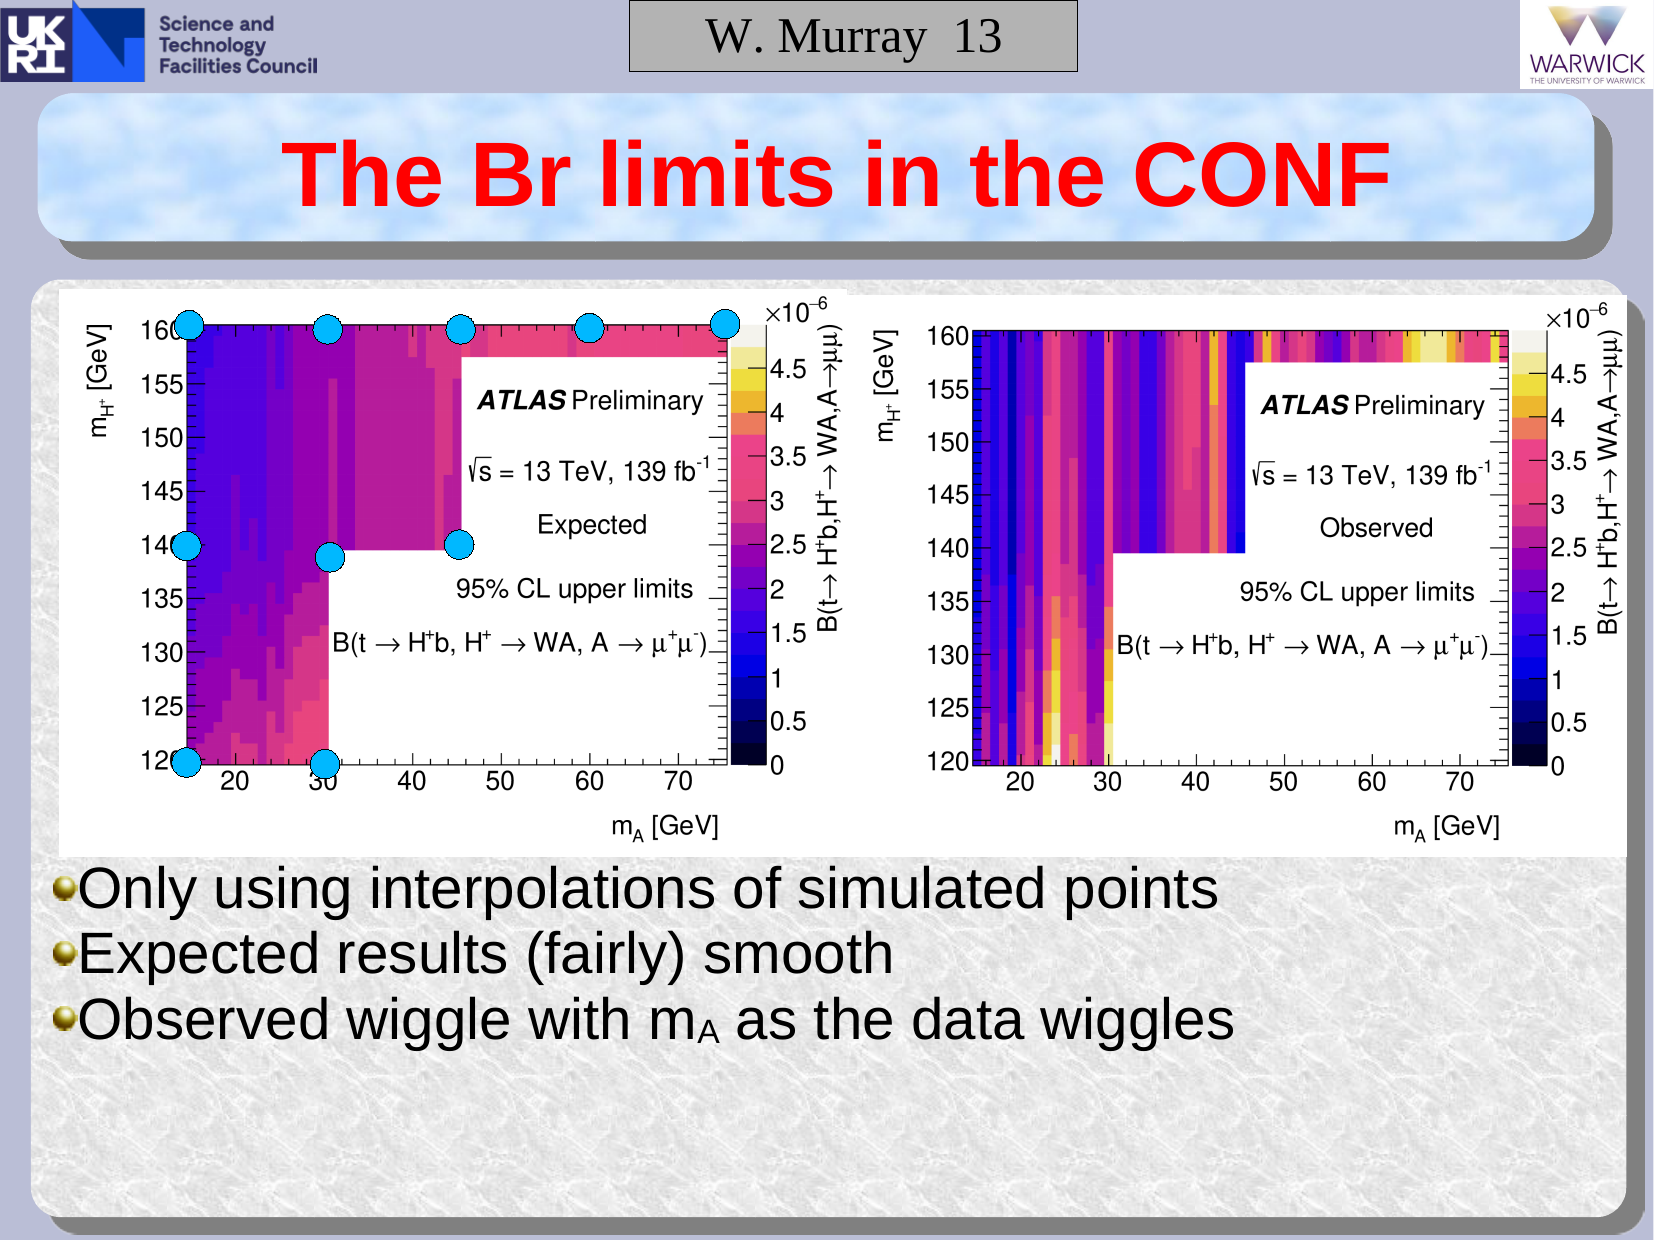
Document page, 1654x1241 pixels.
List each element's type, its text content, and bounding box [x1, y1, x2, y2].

text_box [312, 314, 343, 345]
picture [0, 0, 317, 82]
picture [30, 279, 1627, 1218]
text_box [574, 313, 605, 343]
text_box [710, 309, 740, 339]
text_box [171, 531, 202, 561]
picture [1584, 103, 1595, 232]
text_box [174, 310, 204, 340]
picture [1520, 0, 1654, 89]
picture [37, 93, 1581, 242]
text_box [315, 542, 345, 573]
text_box [310, 749, 340, 779]
list Only using interpolations of simulated points Expected results (fairly) smooth Observed wiggle with mA as the data wiggles [53, 856, 1447, 1241]
title The Br limits in the CONF [90, 101, 1584, 249]
text_box [445, 314, 476, 345]
text_box [444, 529, 475, 560]
text_box [171, 747, 202, 778]
